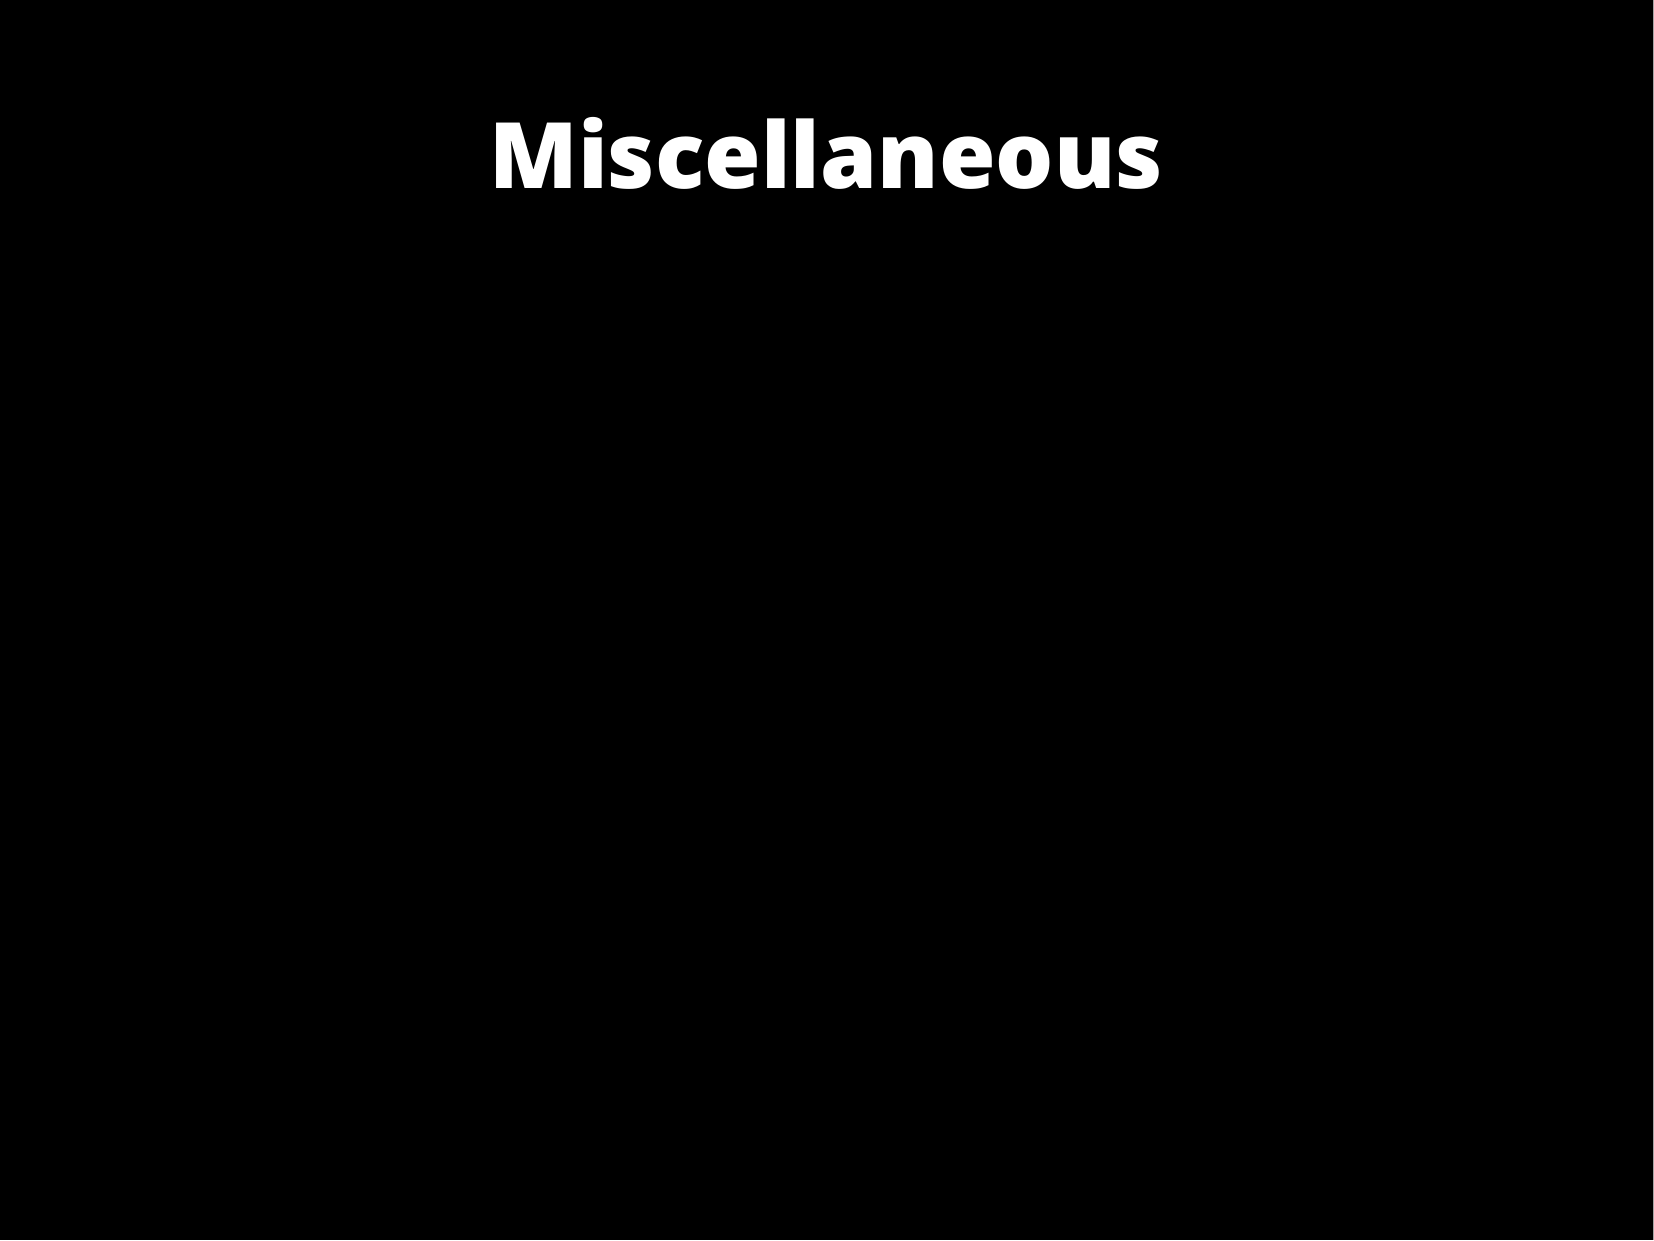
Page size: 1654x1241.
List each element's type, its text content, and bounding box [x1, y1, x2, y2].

title Miscellaneous [82, 49, 1571, 257]
